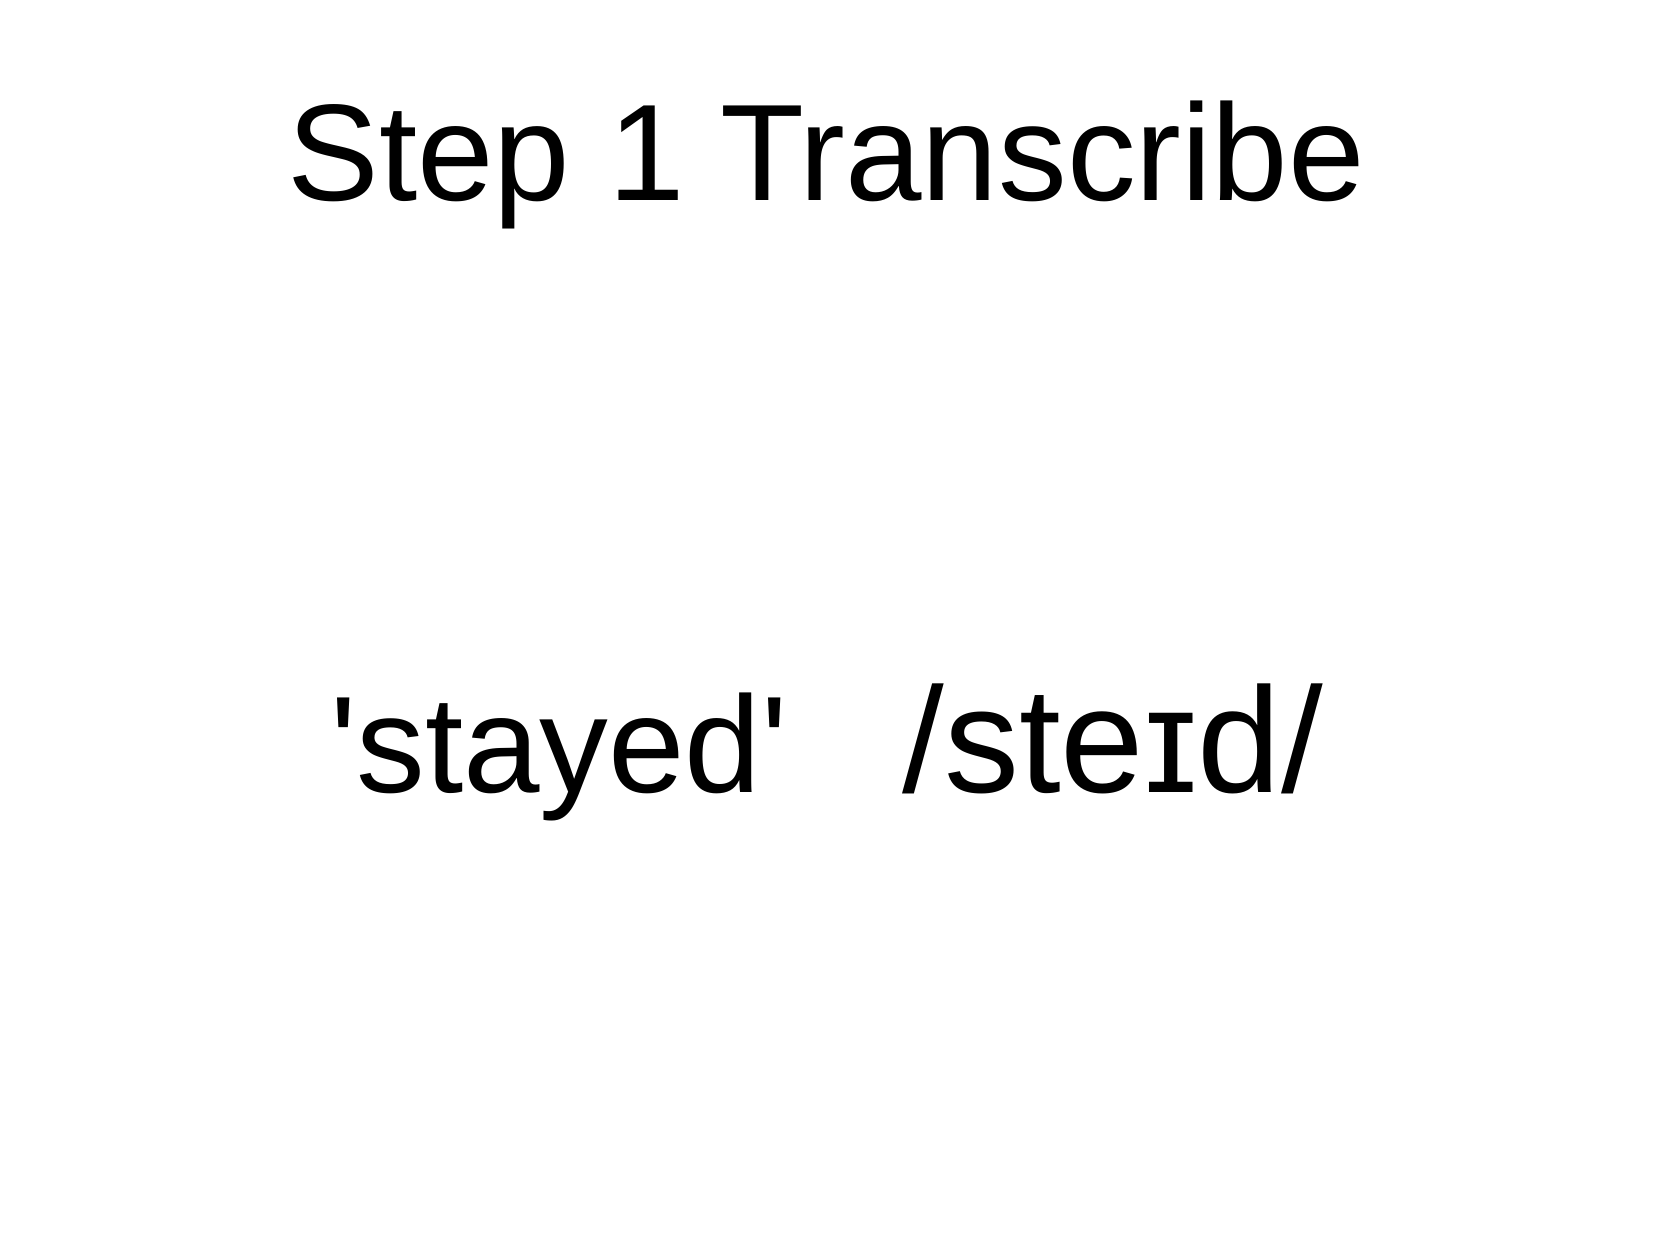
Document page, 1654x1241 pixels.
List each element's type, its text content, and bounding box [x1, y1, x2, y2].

title Step 1 Transcribe [82, 56, 1571, 250]
list 'stayed' /steɪd/ [82, 290, 1571, 1094]
